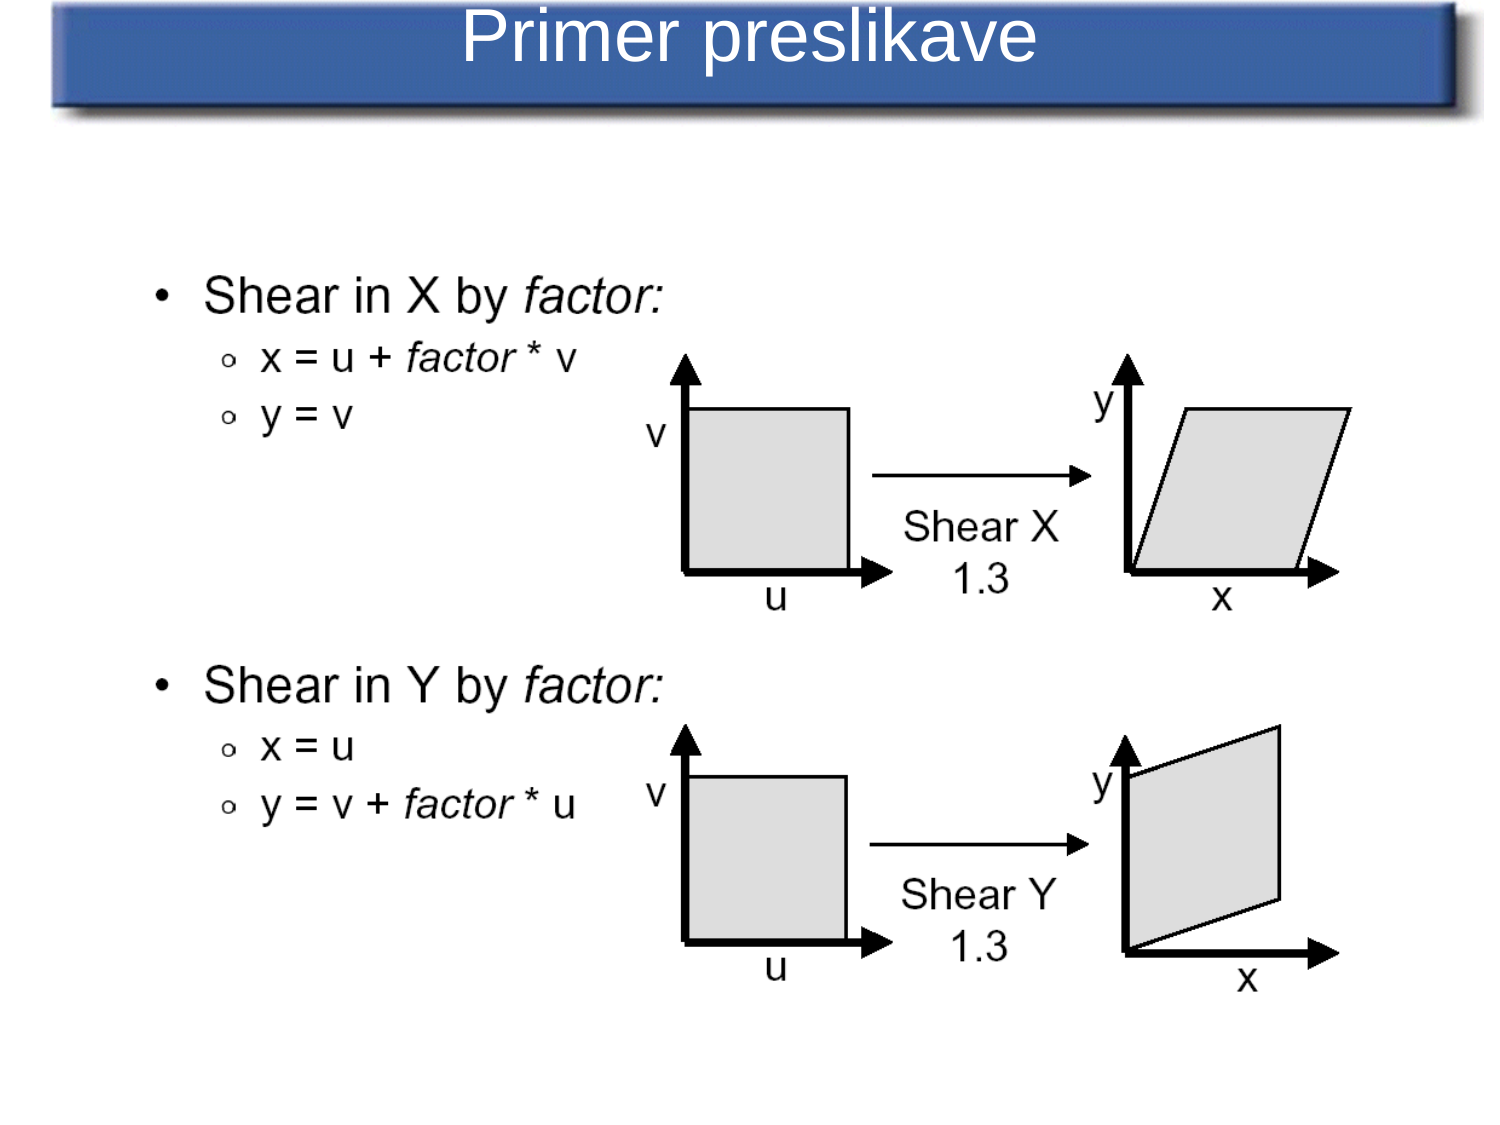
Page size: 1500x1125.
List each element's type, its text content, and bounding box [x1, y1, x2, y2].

title Primer preslikave [75, 0, 1426, 85]
picture [145, 262, 1355, 1005]
picture [50, 0, 1484, 127]
